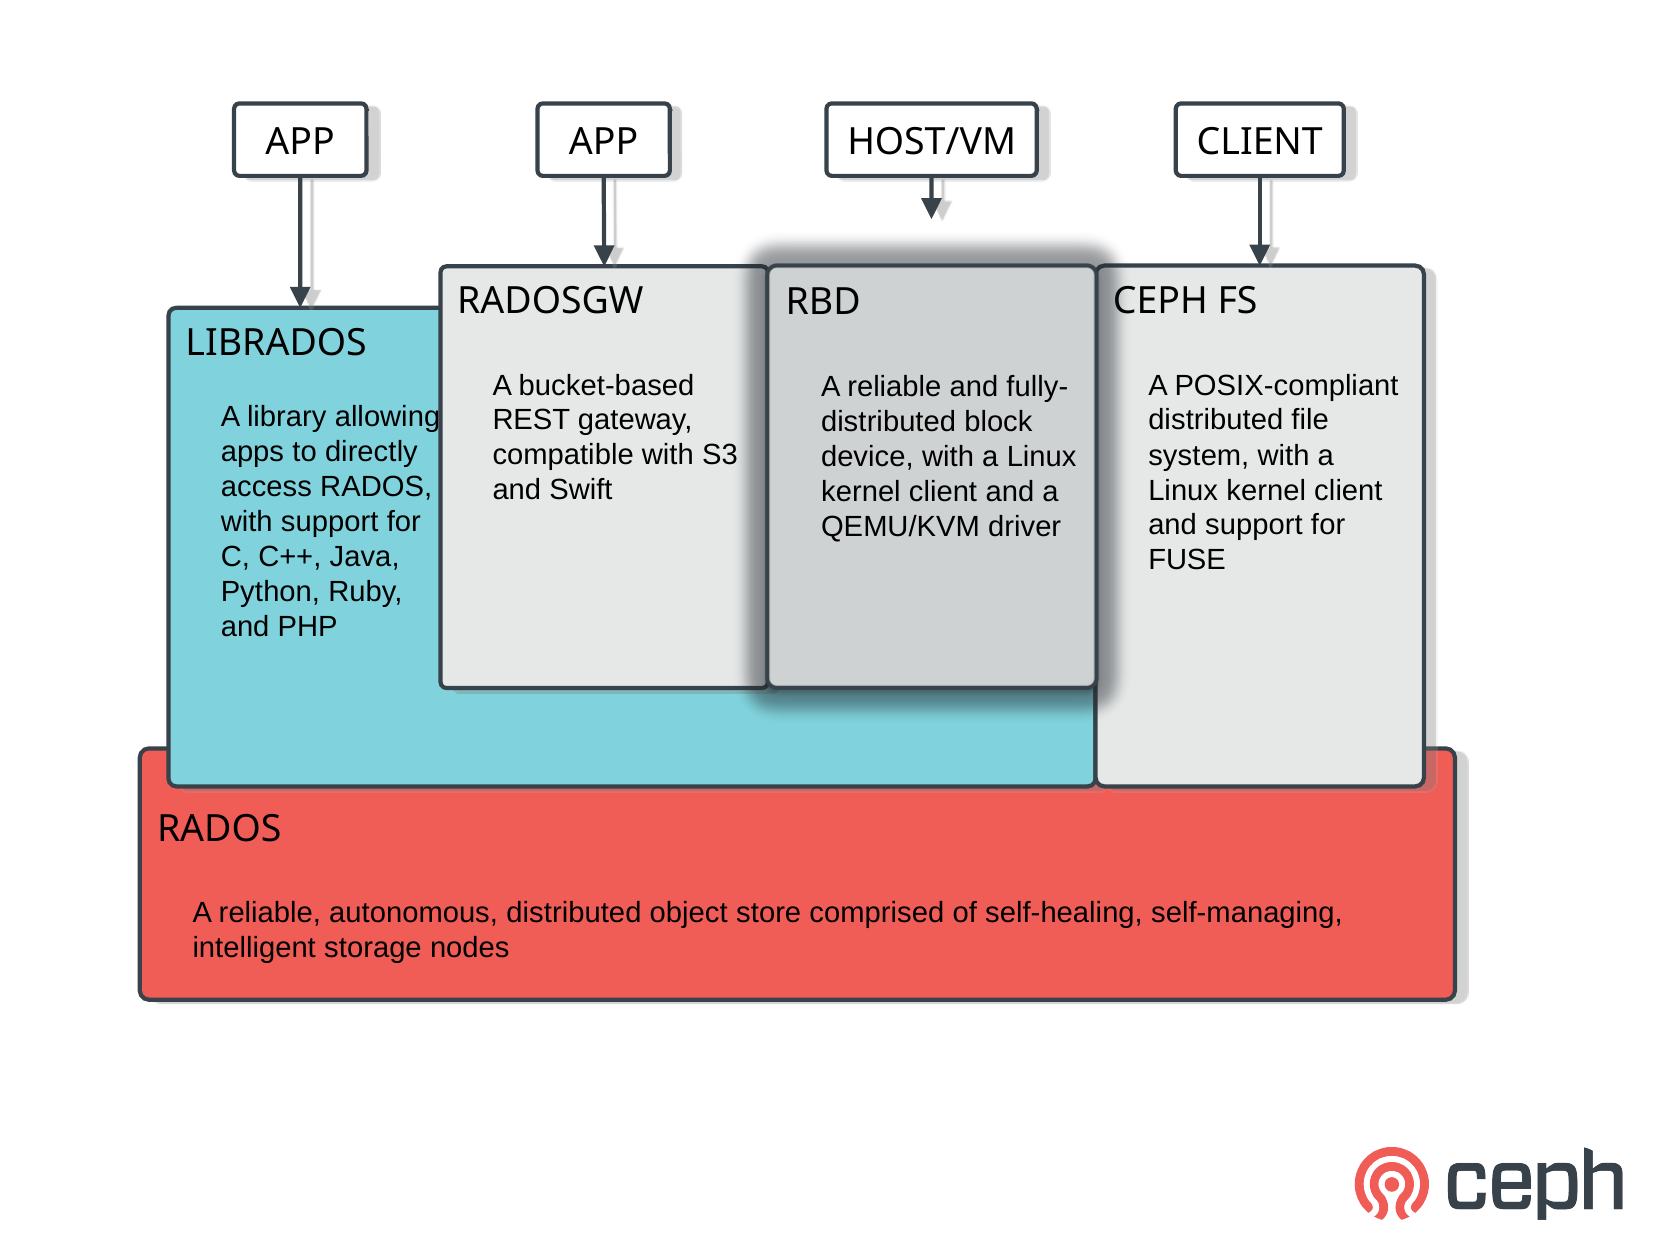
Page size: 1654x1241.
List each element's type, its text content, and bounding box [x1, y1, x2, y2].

text_box HOST/VM [826, 103, 1037, 176]
text_box APP [234, 103, 367, 176]
text_box APP [537, 103, 670, 176]
text_box CEPH FS A POSIX-compliant distributed file system, with a Linux kernel client and support for FUSE [1095, 265, 1424, 787]
text_box CLIENT [1175, 103, 1344, 176]
text_box RADOS A reliable, autonomous, distributed object store comprised of self-healing, self-managing, intelligent storage nodes [139, 748, 1455, 1000]
text_box LIBRADOS A library allowing apps to directly access RADOS, with support for C, C++, Java, Python, Ruby, and PHP [168, 307, 1096, 787]
text_box RBD A reliable and fully-distributed block device, with a Linux kernel client and a QEMU/KVM driver [770, 269, 1093, 686]
text_box RADOSGW A bucket-based REST gateway, compatible with S3 and Swift [440, 266, 716, 688]
picture [716, 218, 1147, 742]
picture [1308, 1100, 1654, 1241]
